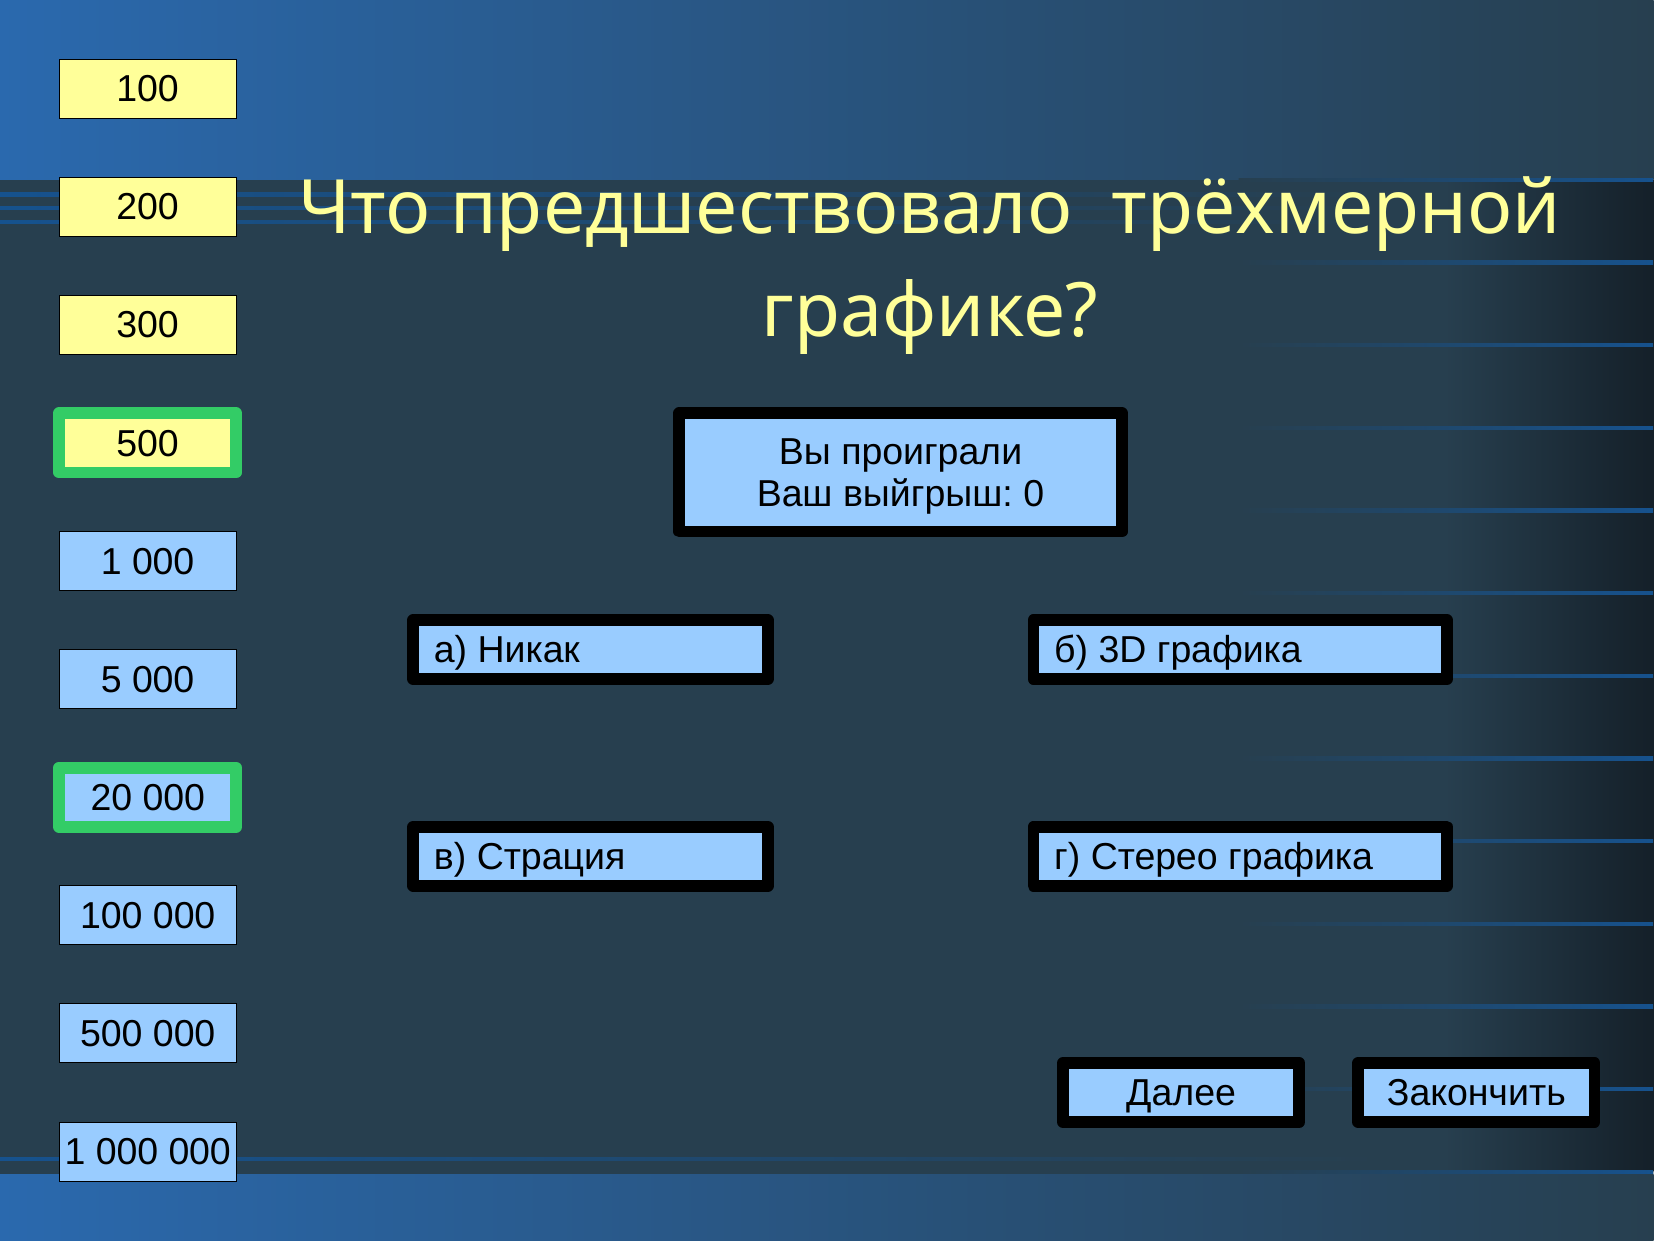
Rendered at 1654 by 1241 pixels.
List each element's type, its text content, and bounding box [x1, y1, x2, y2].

text_box б) 3D графика [1033, 620, 1447, 680]
text_box 5 000 [59, 649, 237, 709]
text_box Закончить [1358, 1062, 1595, 1123]
text_box 1 000 [59, 531, 237, 591]
text_box в) Страция [413, 826, 768, 886]
text_box 1 000 000 [59, 1122, 237, 1182]
text_box 300 [59, 295, 237, 355]
text_box 20 000 [59, 767, 237, 827]
text_box г) Стерео графика [1033, 826, 1447, 886]
text_box Что предшествовало трёхмерной графике? [236, 146, 1625, 371]
text_box а) Никак [413, 620, 768, 680]
text_box Далее [1062, 1062, 1300, 1123]
text_box 500 [59, 413, 237, 473]
text_box 500 000 [59, 1003, 237, 1063]
text_box 100 [59, 59, 237, 119]
text_box 200 [59, 177, 237, 237]
text_box 100 000 [59, 885, 237, 945]
text_box Вы проиграли Ваш выйгрыш: 0 [679, 413, 1123, 532]
